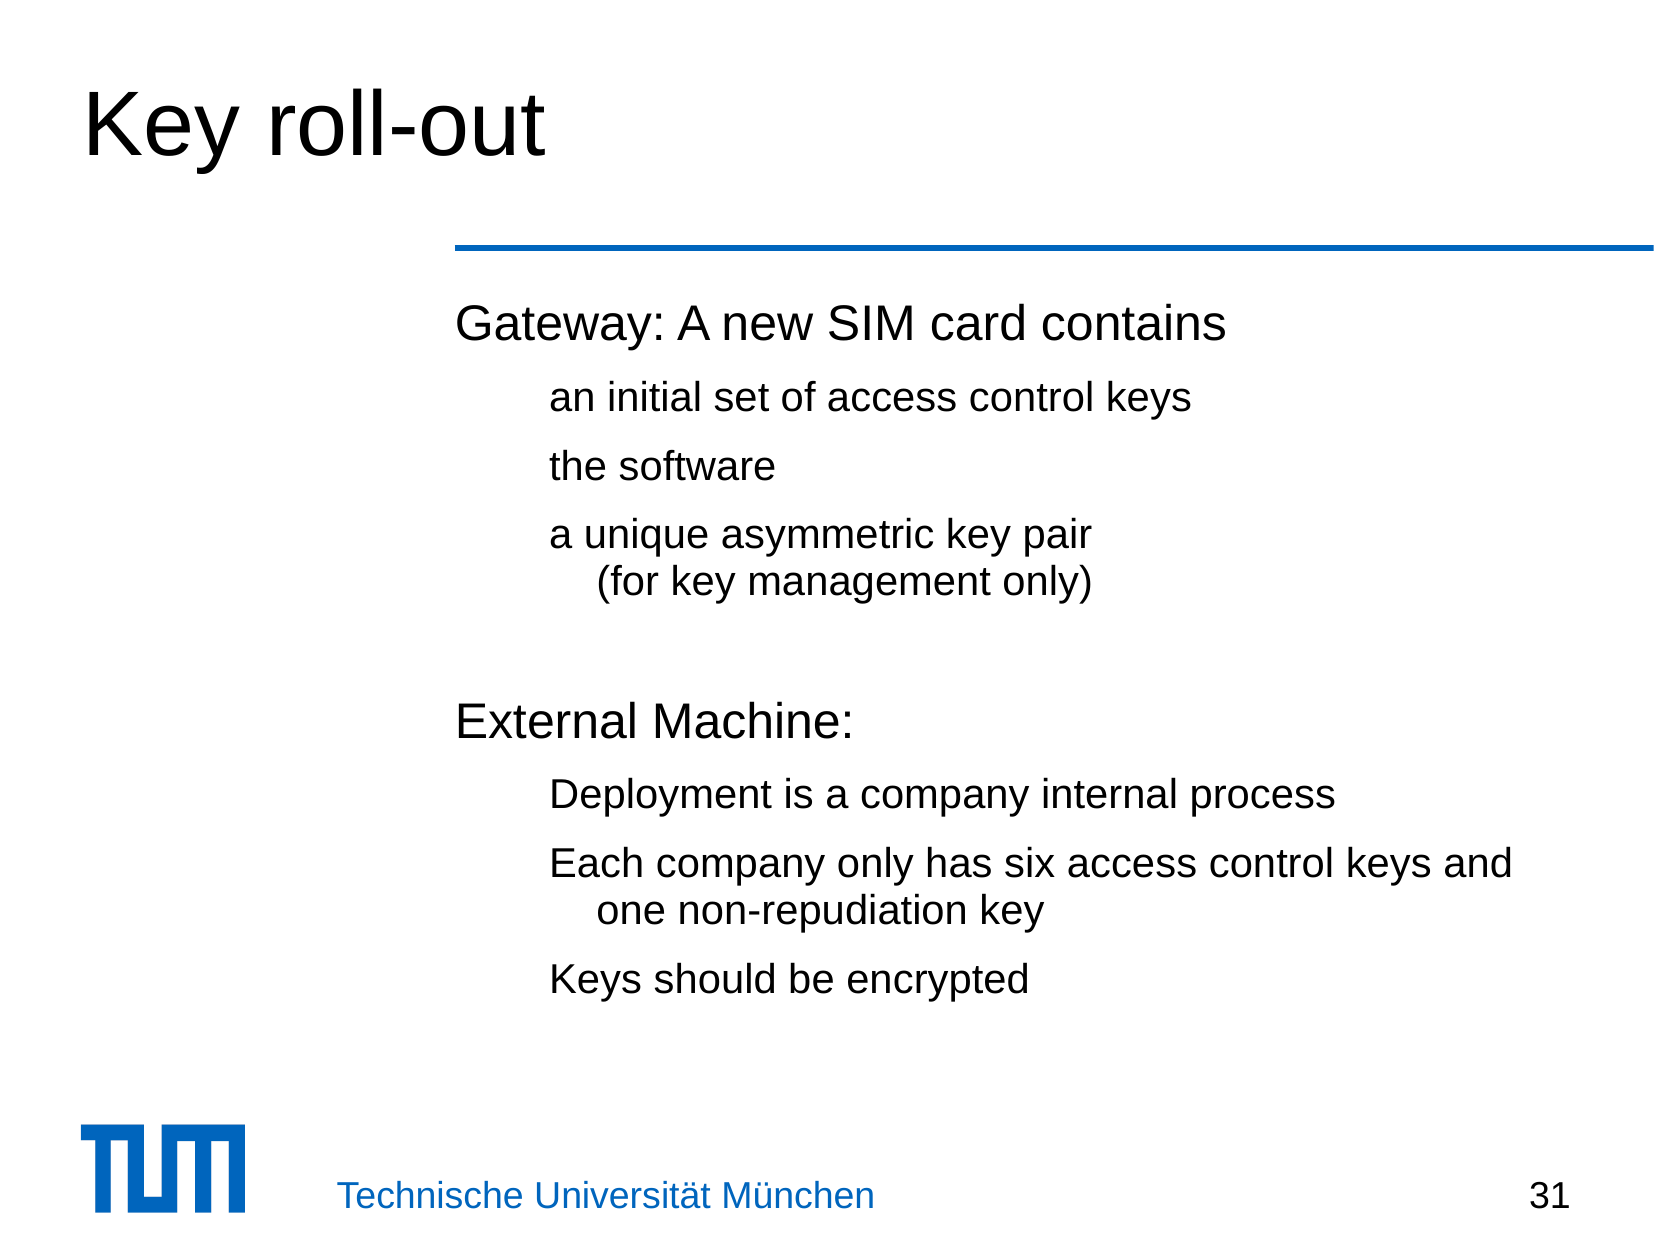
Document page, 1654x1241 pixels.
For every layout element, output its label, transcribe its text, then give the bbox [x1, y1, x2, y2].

list Gateway: A new SIM card contains an initial set of access control keys the software a unique asymmetric key pair (for key management only) External Machine: Deployment is a company internal process Each company only has six access control keys and one non-repudiation key Keys should be encrypted [454, 295, 1571, 1114]
title Key roll-out [82, 19, 1571, 228]
picture [80, 1124, 245, 1213]
